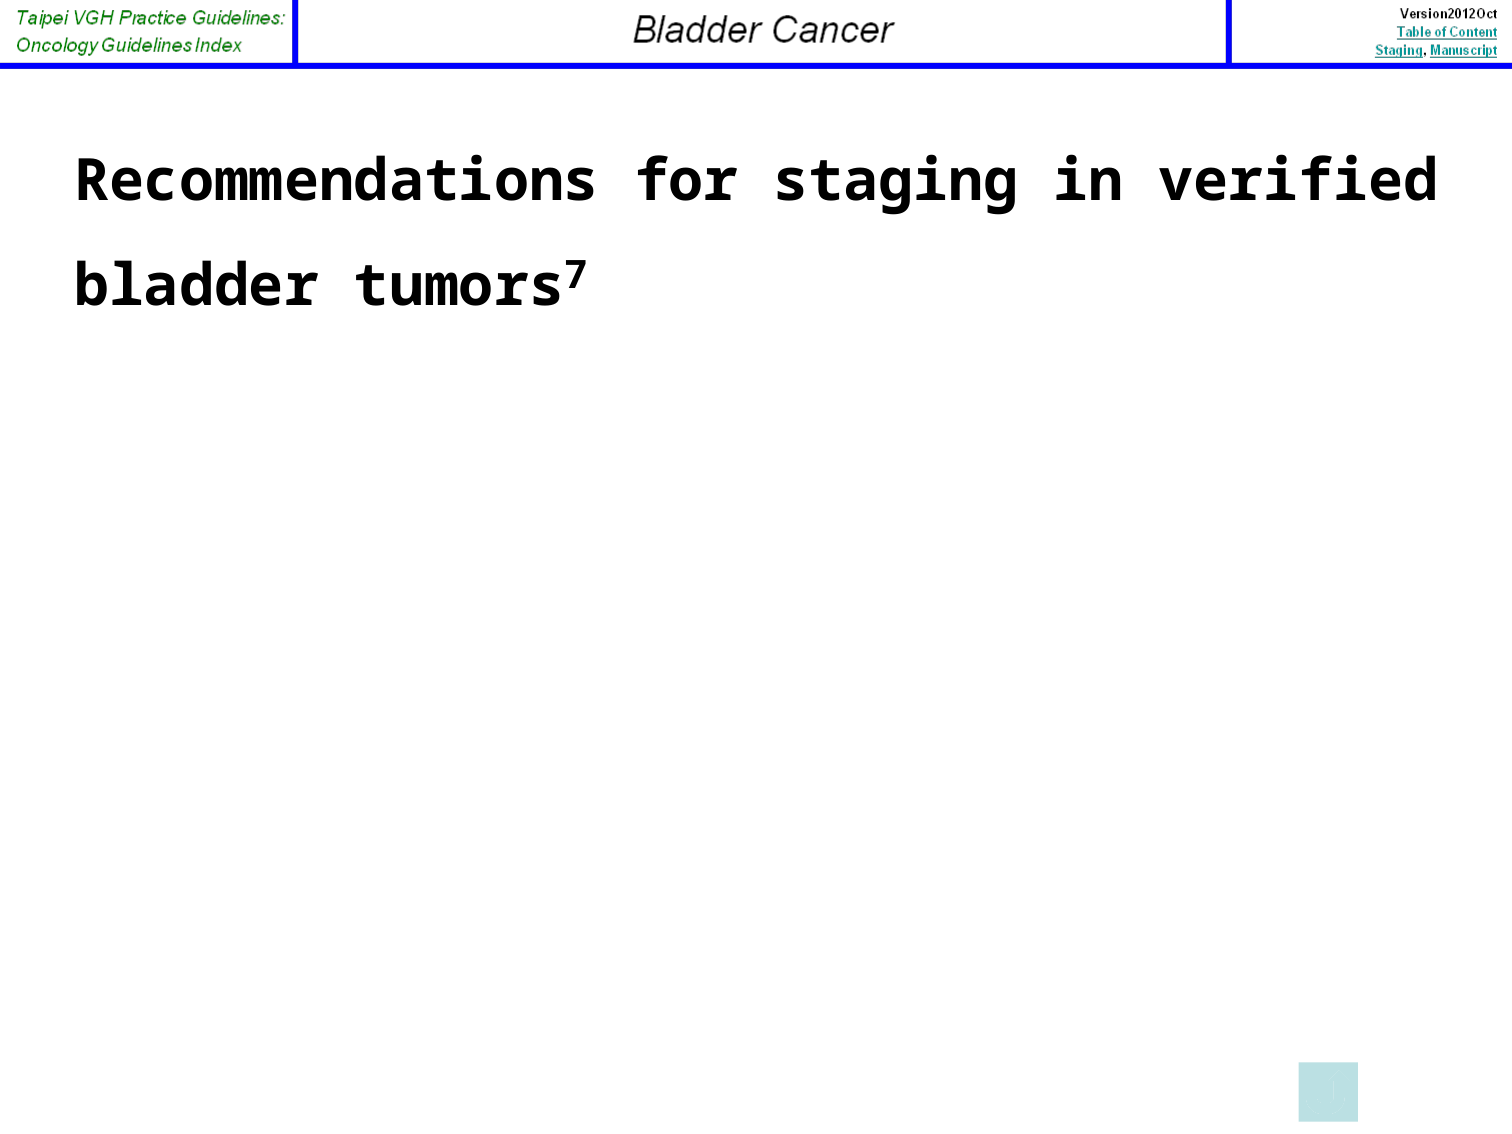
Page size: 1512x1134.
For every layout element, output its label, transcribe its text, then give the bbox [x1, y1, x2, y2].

title Recommendations for staging in verified bladder tumors7 [59, 82, 1477, 343]
